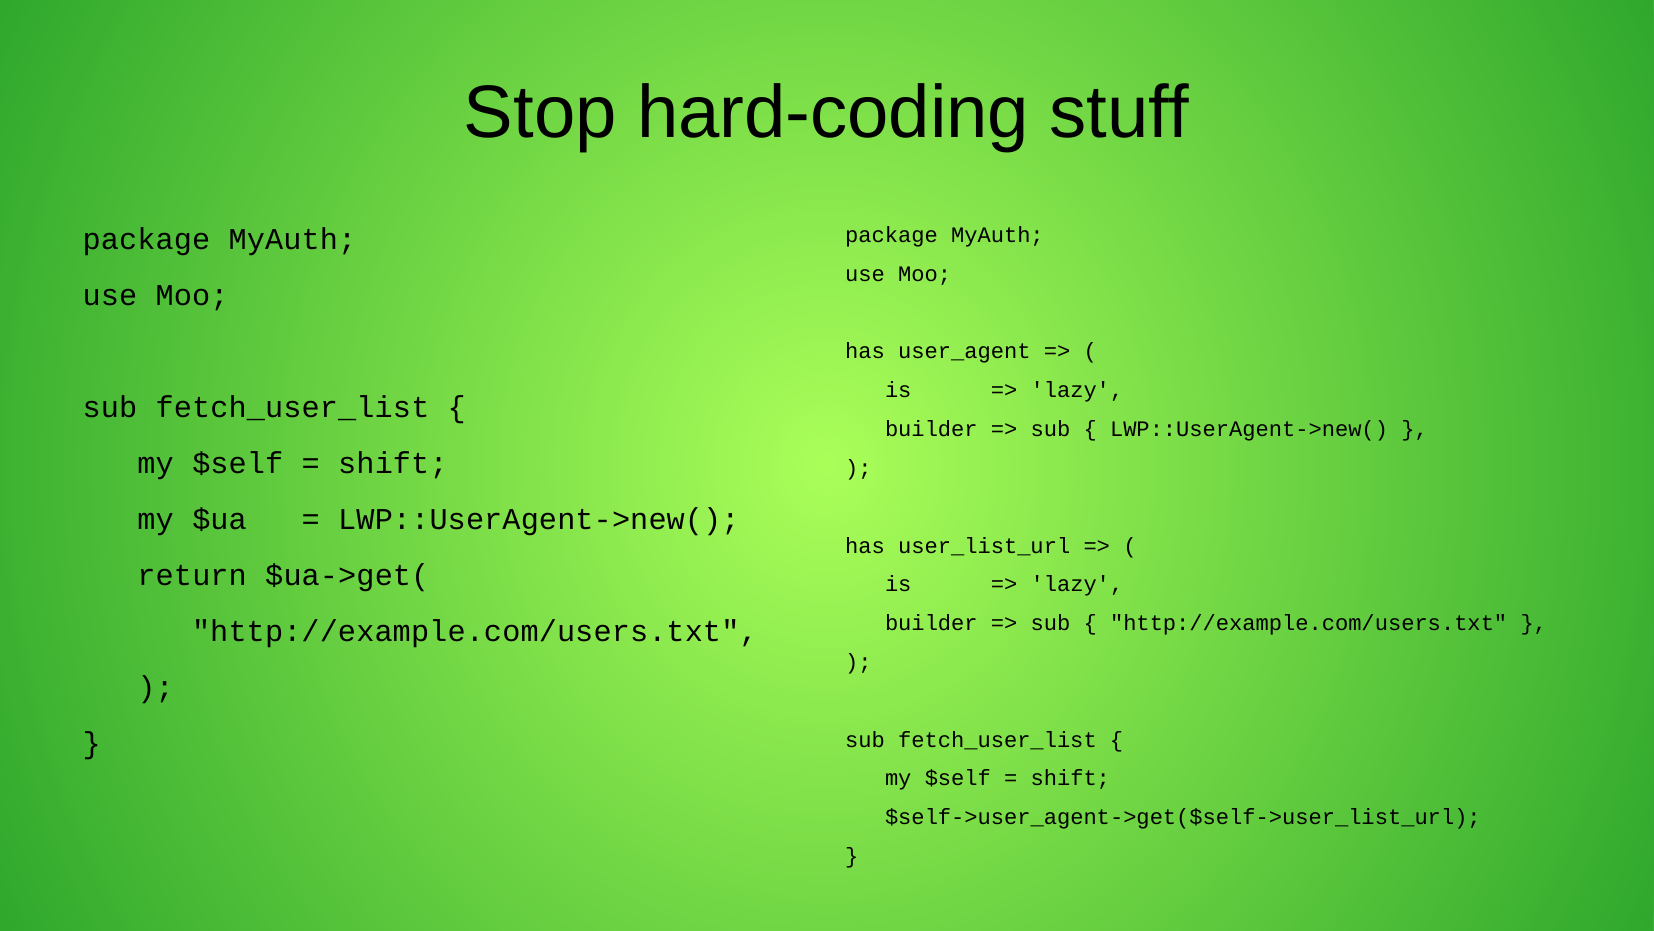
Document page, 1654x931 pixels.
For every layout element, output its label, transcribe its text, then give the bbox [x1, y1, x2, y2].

list package MyAuth; use Moo; sub fetch_user_list { my $self = shift; my $ua = LWP::UserAgent->new(); return $ua->get( "http://example.com/users.txt", ); } [82, 224, 809, 764]
list package MyAuth; use Moo; has user_agent => ( is => 'lazy', builder => sub { LWP::UserAgent->new() }, ); has user_list_url => ( is => 'lazy', builder => sub { "http://example.com/users.txt" }, ); sub fetch_user_list { my $self = shift; $self->user_agent->get($self->user_list_url); } [845, 224, 1572, 886]
title Stop hard-coding stuff [82, 35, 1571, 189]
